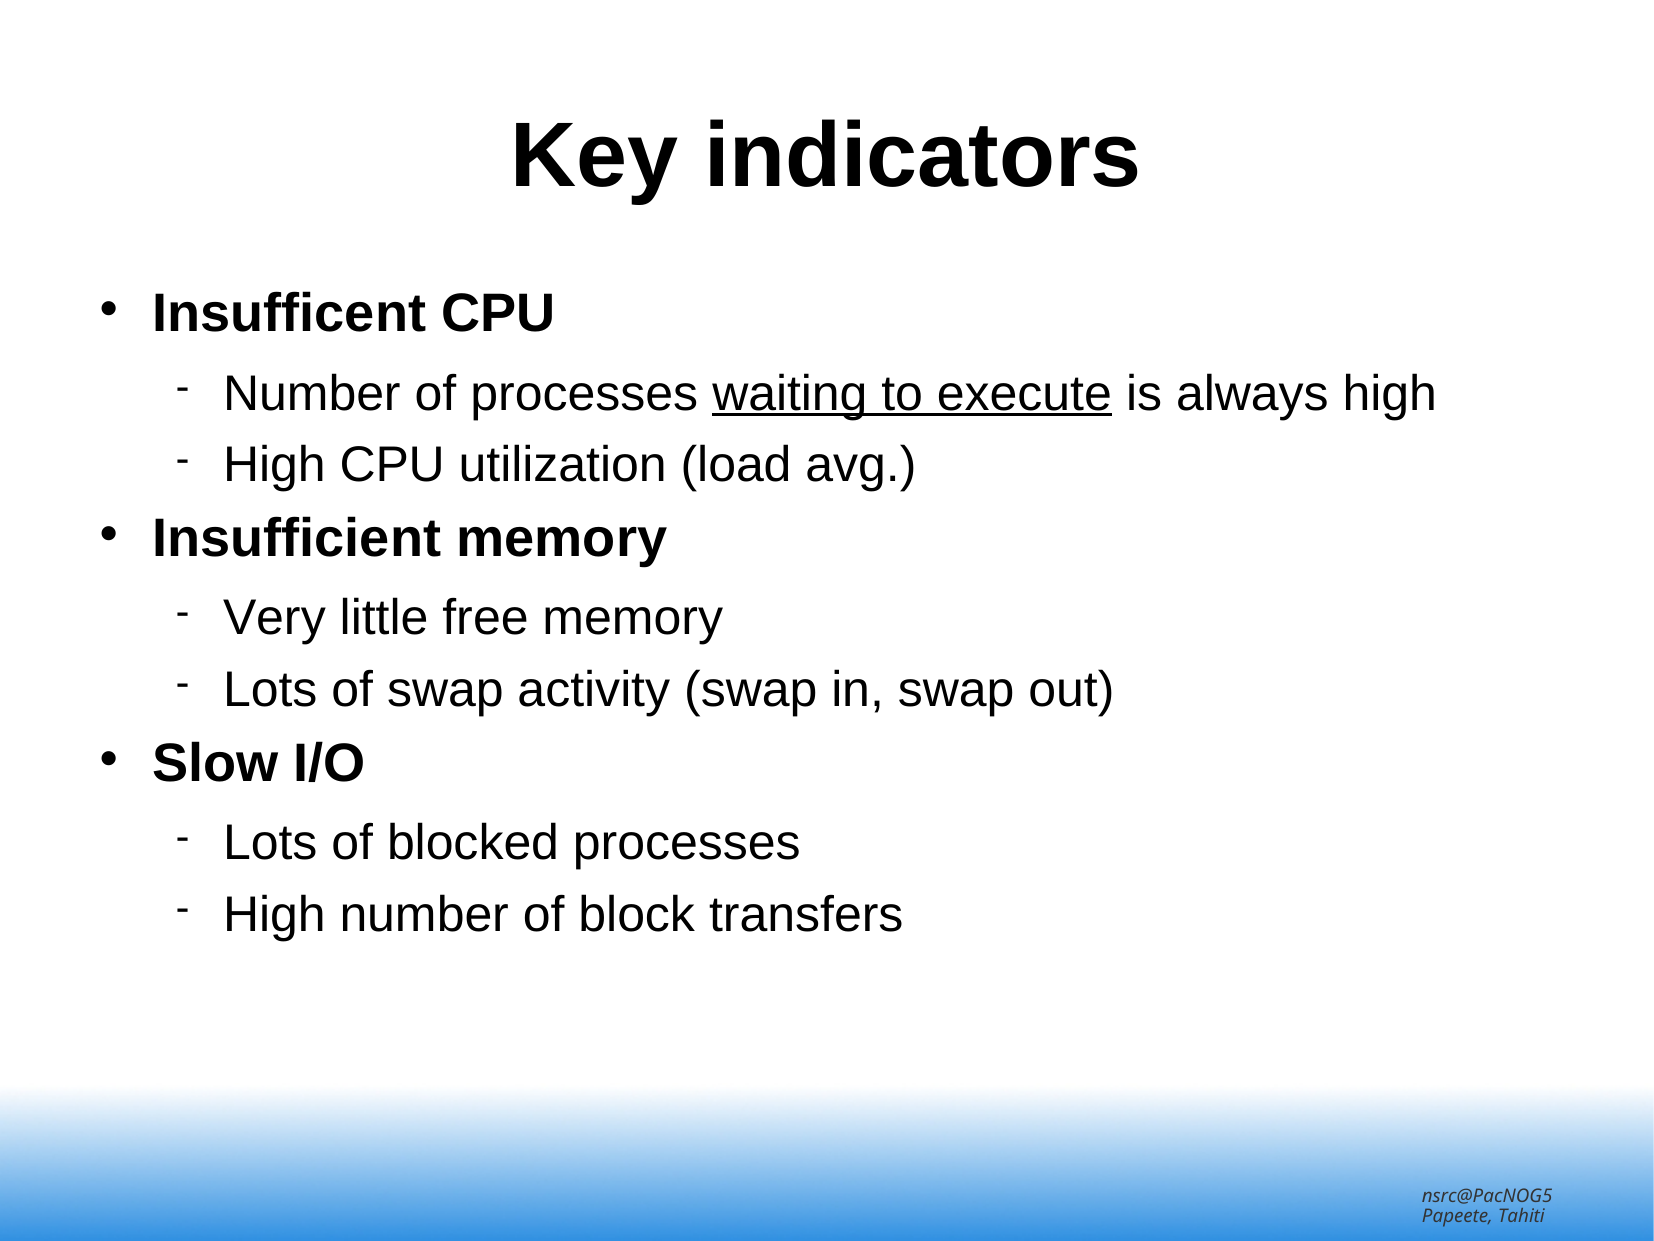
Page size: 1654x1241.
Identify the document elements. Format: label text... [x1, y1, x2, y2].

title Key indicators [82, 49, 1571, 257]
picture [0, 1083, 1654, 1241]
list Insufficent CPU Number of processes waiting to execute is always high High CPU utilization (load avg.) Insufficient memory Very little free memory Lots of swap activity (swap in, swap out)‏ Slow I/O Lots of blocked processes High number of block transfers [82, 290, 1571, 1109]
